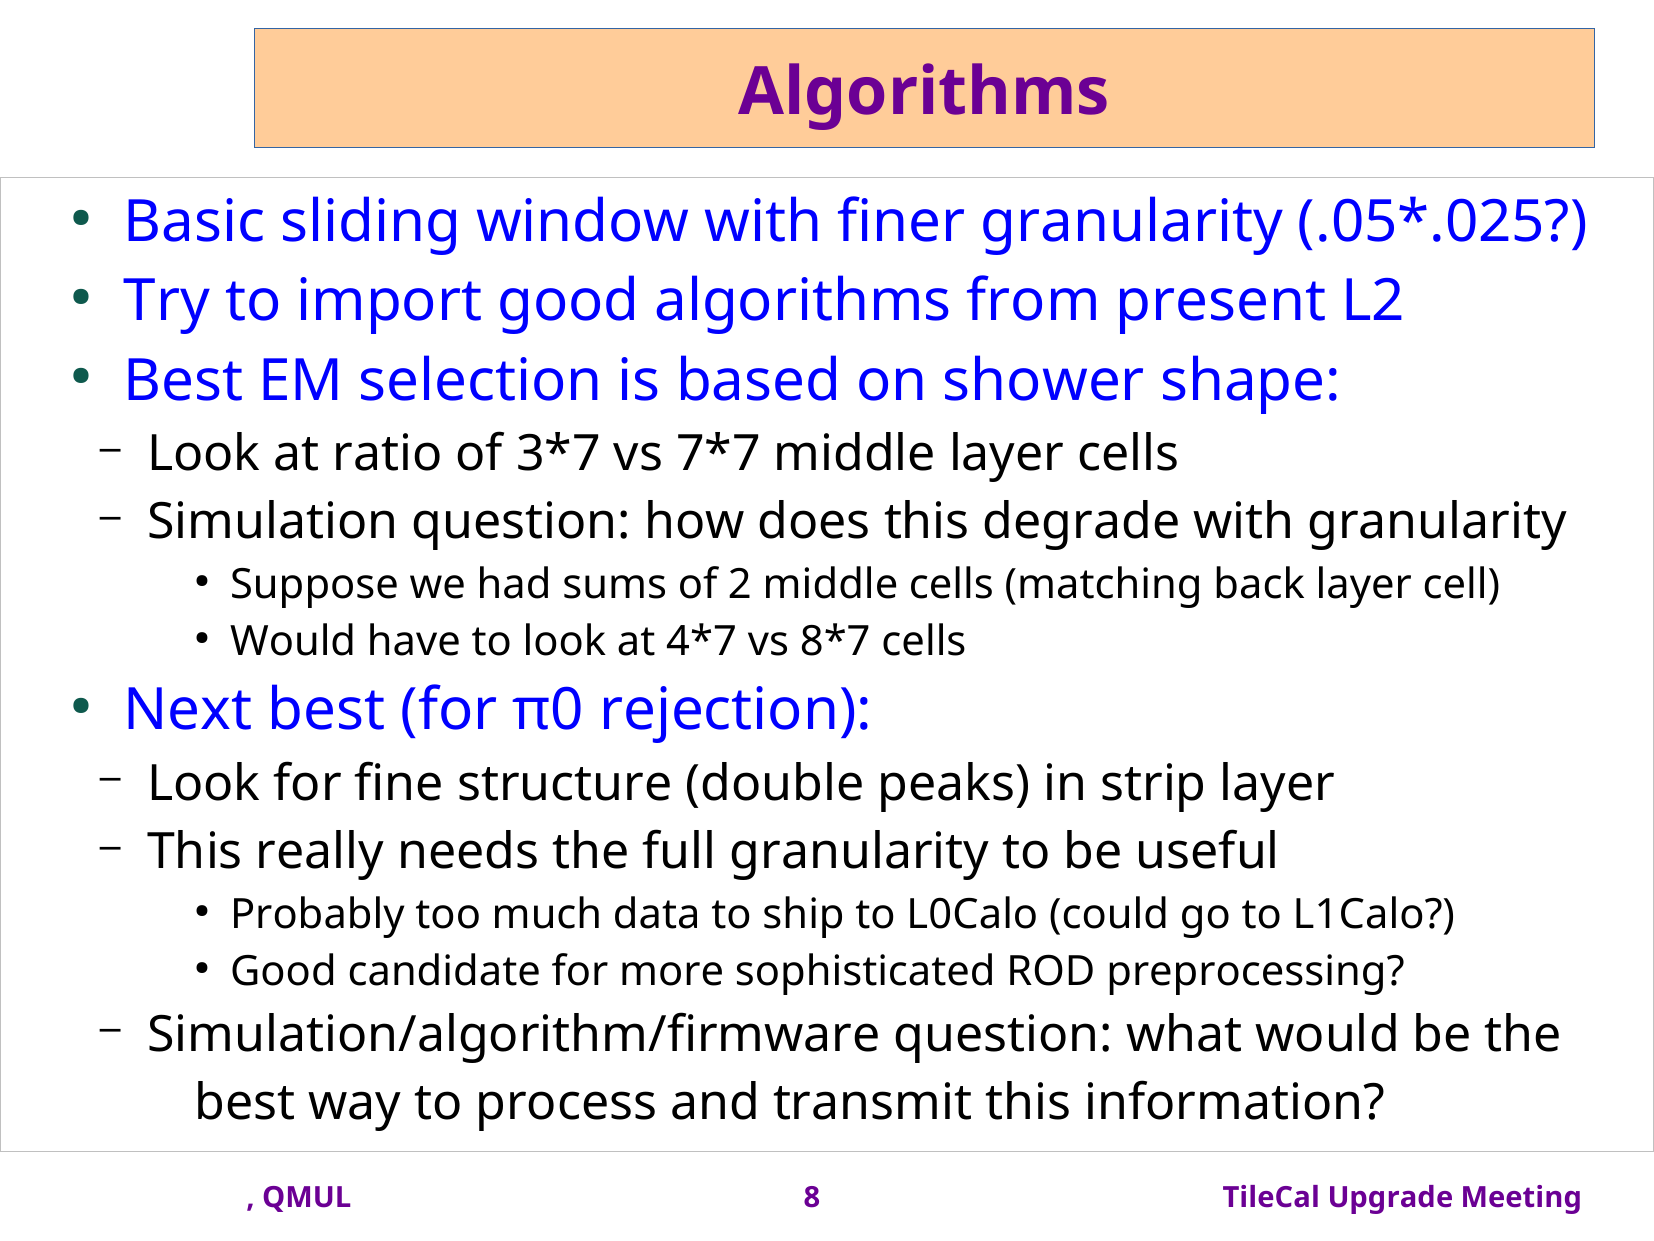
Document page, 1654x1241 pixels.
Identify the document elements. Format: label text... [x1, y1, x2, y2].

title Algorithms [254, 28, 1595, 148]
list Basic sliding window with finer granularity (.05*.025?) Try to import good algorithms from present L2 Best EM selection is based on shower shape: Look at ratio of 3*7 vs 7*7 middle layer cells Simulation question: how does this degrade with granularity Suppose we had sums of 2 middle cells (matching back layer cell) Would have to look at 4*7 vs 8*7 cells Next best (for π0 rejection): Look for fine structure (double peaks) in strip layer This really needs the full granularity to be useful Probably too much data to ship to L0Calo (could go to L1Calo?) Good candidate for more sophisticated ROD preprocessing? Simulation/algorithm/firmware question: what would be the best way to process and transmit this information? [52, 179, 1598, 1155]
